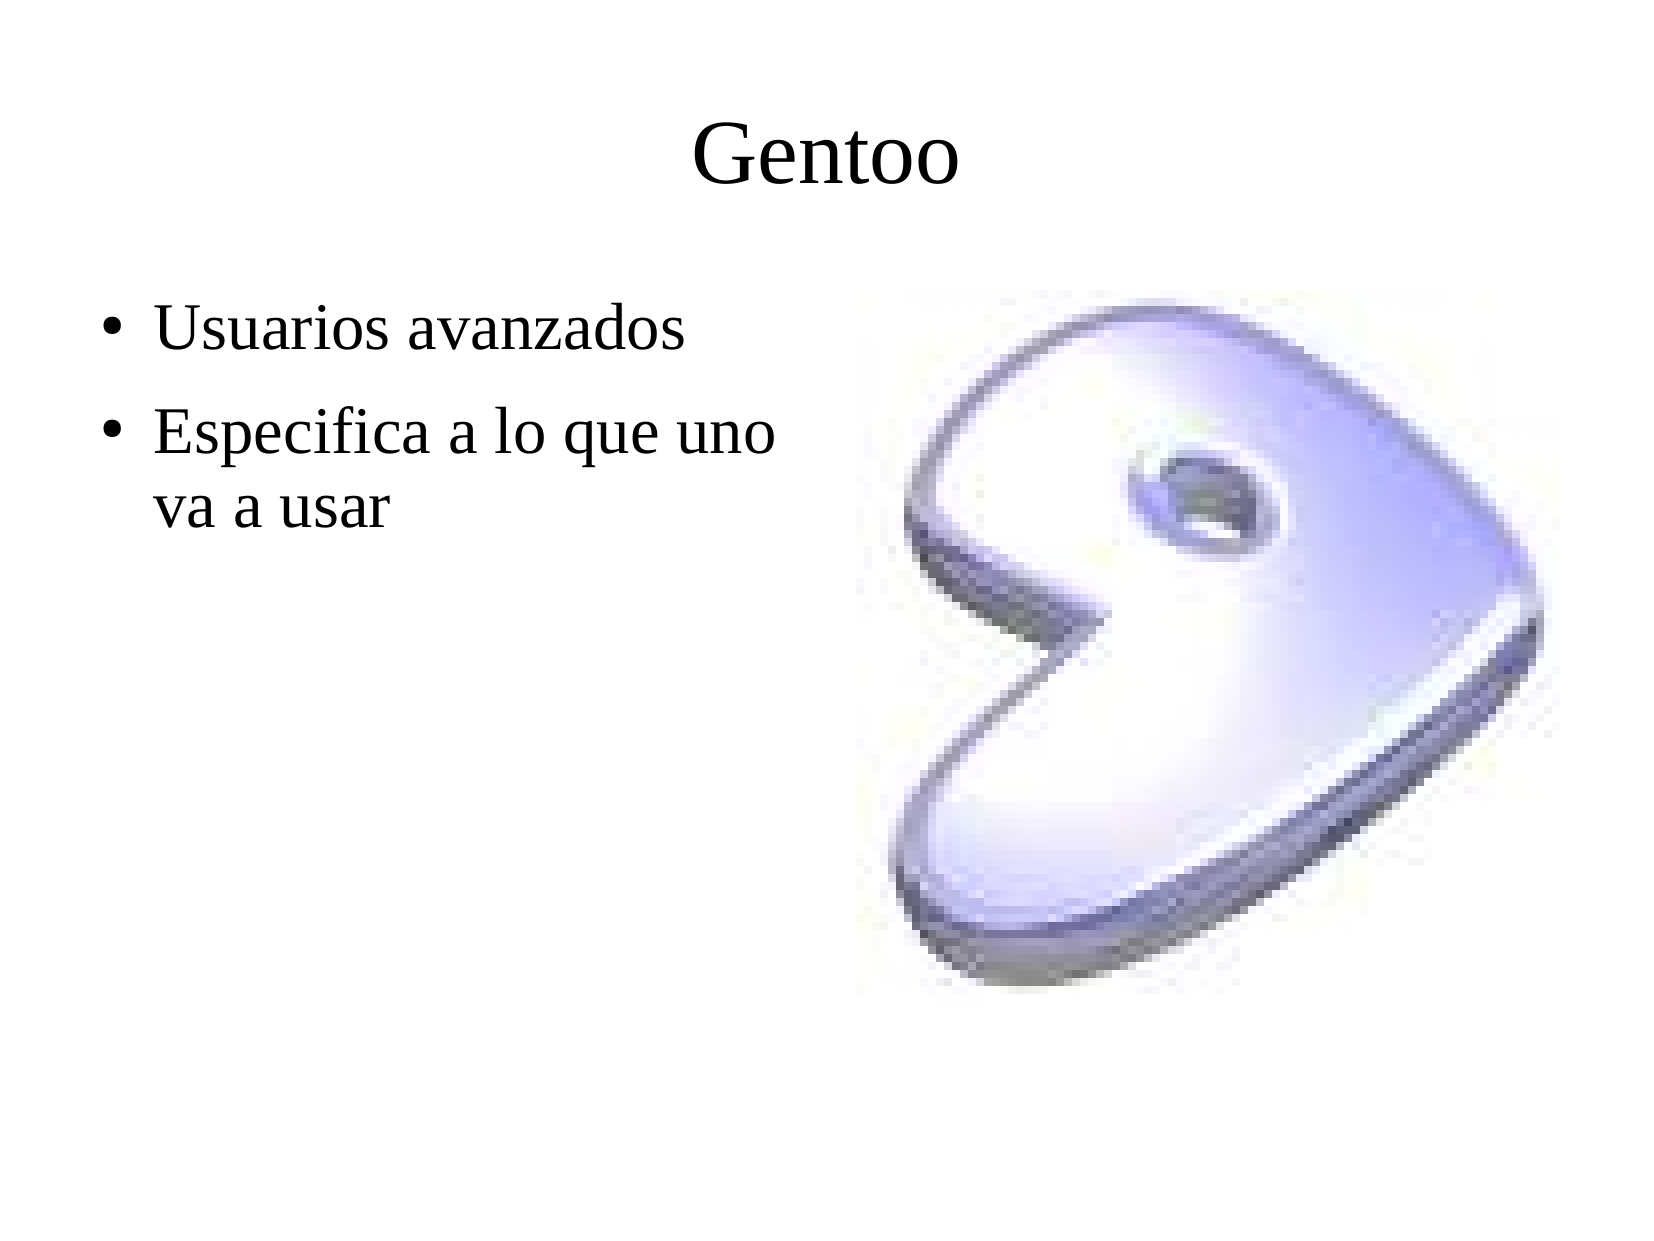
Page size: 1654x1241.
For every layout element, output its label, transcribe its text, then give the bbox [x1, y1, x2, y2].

title Gentoo [82, 49, 1571, 257]
picture [856, 290, 1560, 1010]
list Usuarios avanzados Especifica a lo que uno va a usar [82, 290, 809, 1010]
